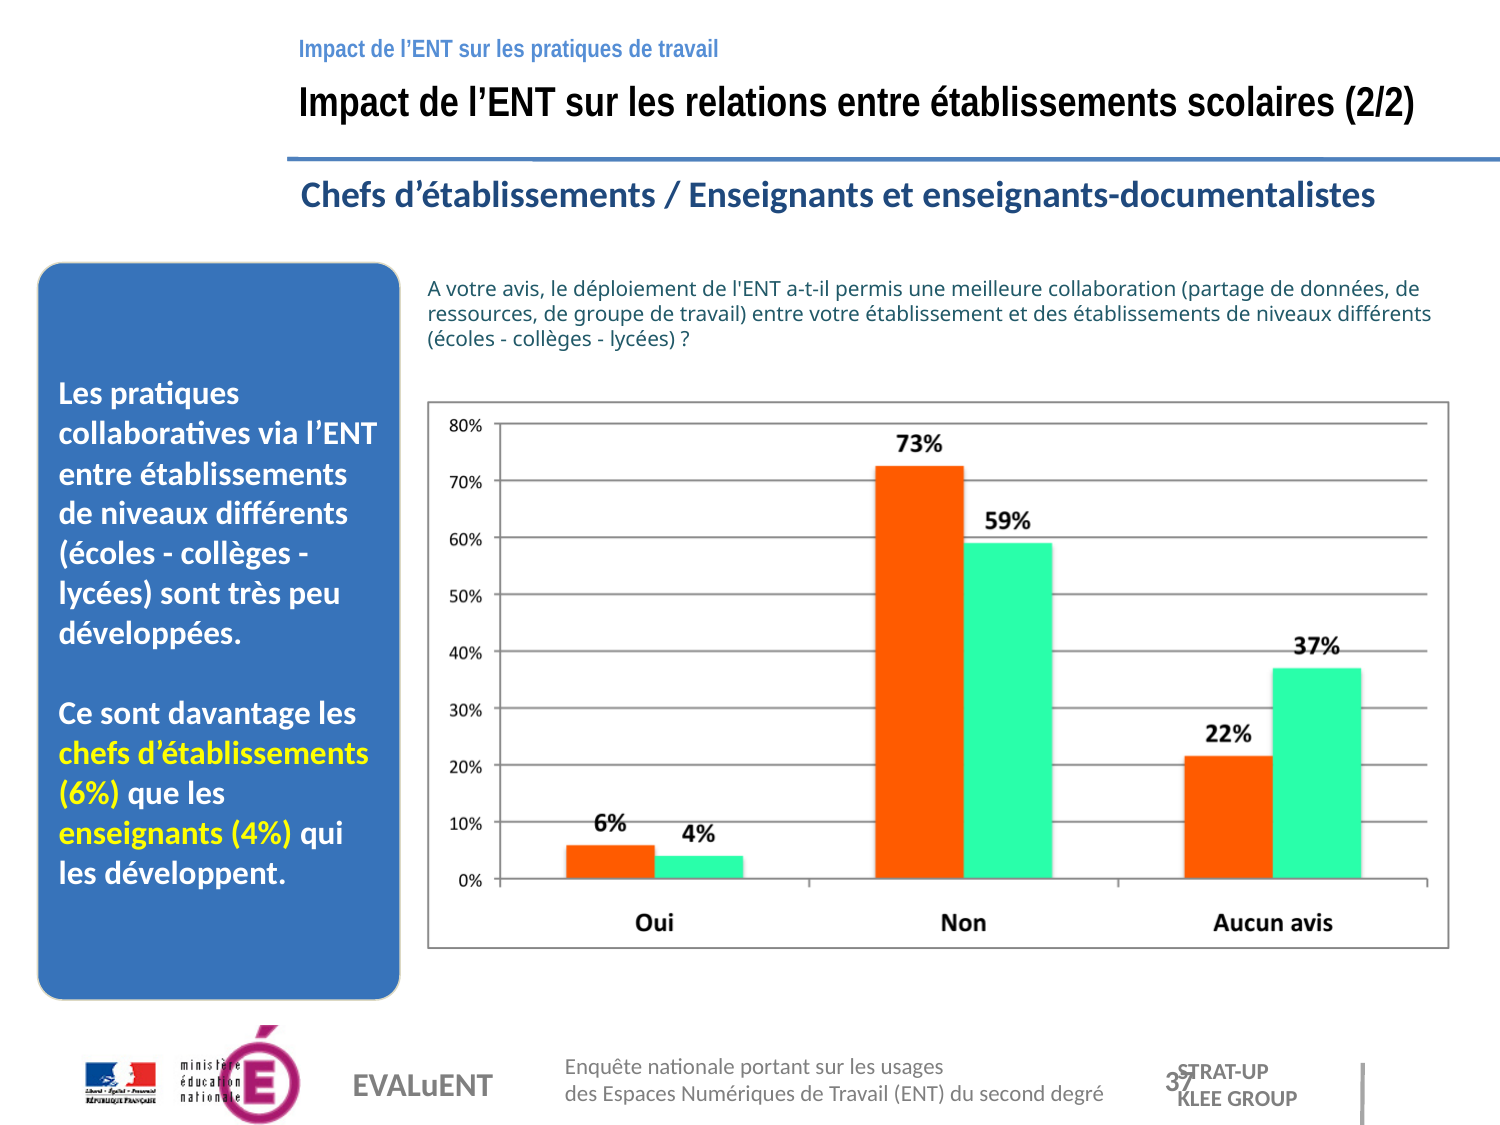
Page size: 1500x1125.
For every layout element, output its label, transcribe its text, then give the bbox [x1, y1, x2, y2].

text_box A votre avis, le déploiement de l'ENT a-t-il permis une meilleure collaboration (partage de données, de ressources, de groupe de travail) entre votre établissement et des établissements de niveaux différents (écoles - collèges - lycées) ? [412, 267, 1500, 363]
text_box Impact de l’ENT sur les pratiques de travail Impact de l’ENT sur les relations entre établissements scolaires (2/2) [284, 25, 1455, 100]
text_box Chefs d’établissements / Enseignants et enseignants-documentalistes [286, 162, 1403, 224]
picture [425, 399, 1451, 950]
text_box [1074, 1050, 1426, 1110]
text_box Les pratiques collaboratives via l’ENT entre établissements de niveaux différents (écoles - collèges - lycées) sont très peu développées. Ce sont davantage les chefs d’établissements (6%) que les enseignants (4%) qui les développent. [37, 262, 401, 1001]
